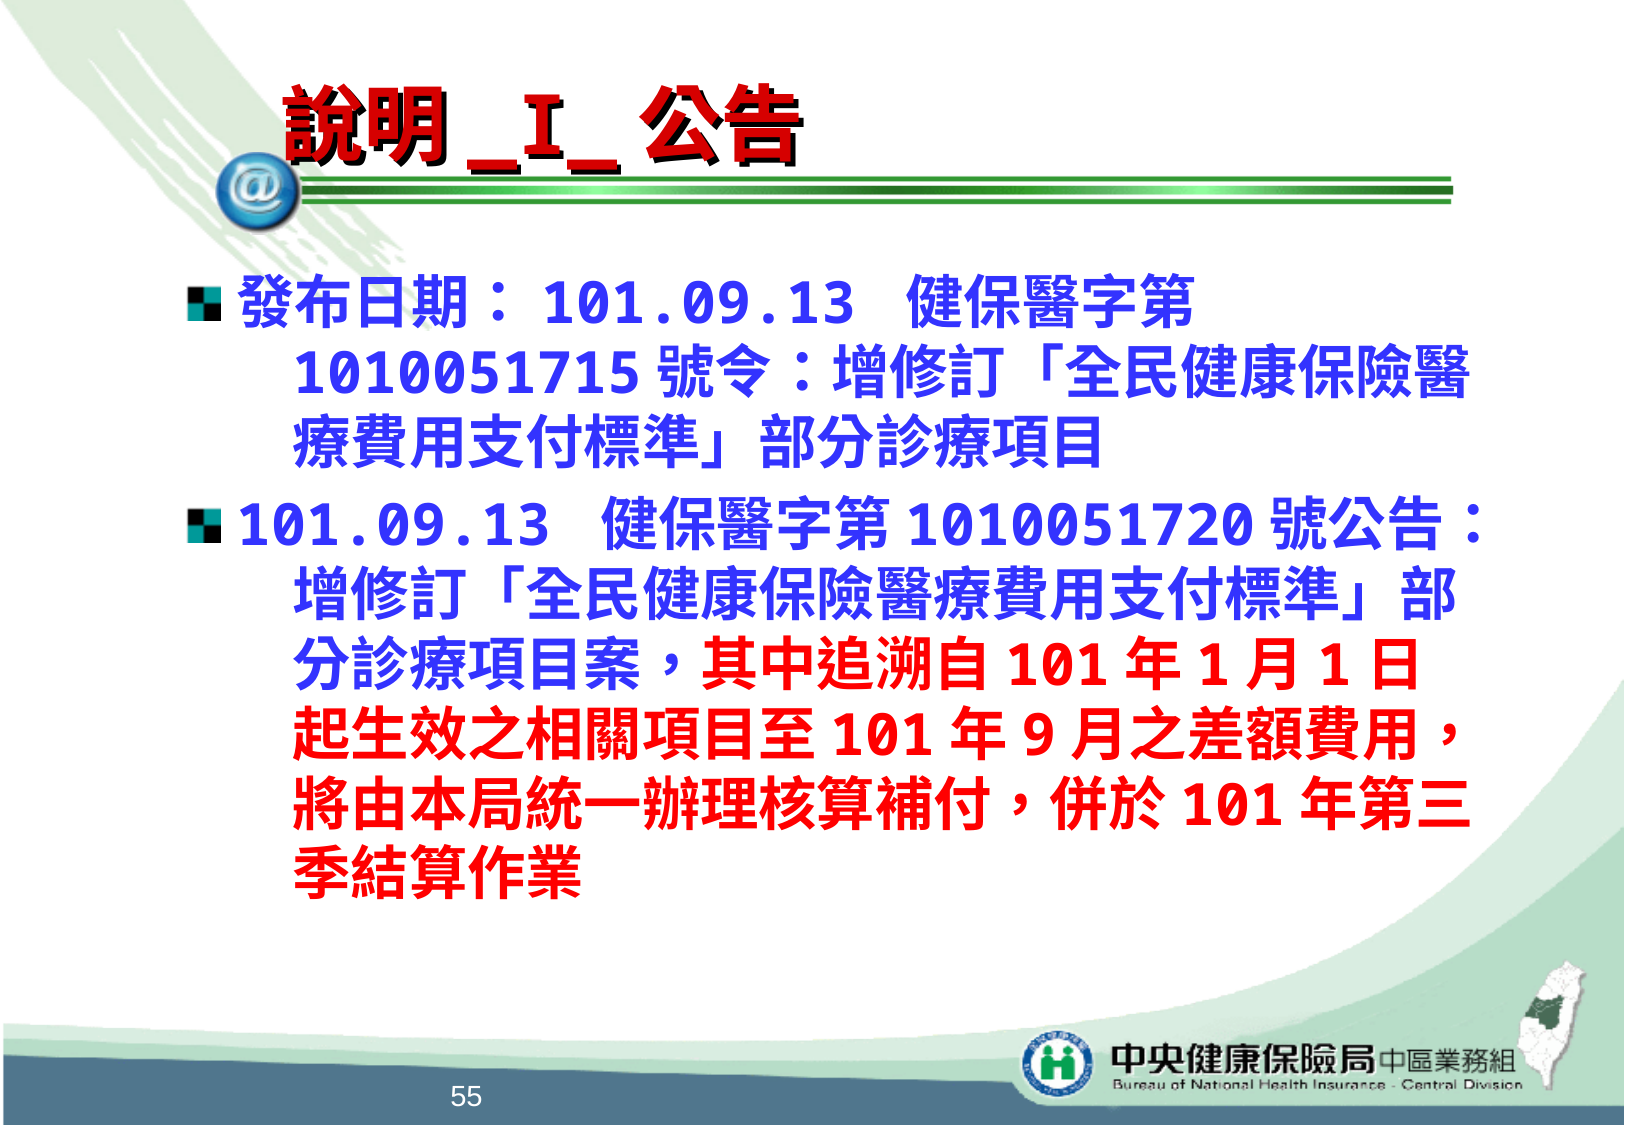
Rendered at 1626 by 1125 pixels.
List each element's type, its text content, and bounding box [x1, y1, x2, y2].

text_box [435, 1065, 815, 1125]
title 說明_I_公告 [280, 0, 1156, 172]
list 發布日期：101.09.13 健保醫字第1010051715號令：增修訂「全民健康保險醫療費用支付標準」部分診療項目 101.09.13 健保醫字第1010051720號公告：增修訂「全民健康保險醫療費用支付標準」部分診療項目案，其中追溯自101年1月1日起生效之相關項目至101年9月之差額費用，將由本局統一辦理核算補付，併於101年第三季結算作業 [165, 257, 1499, 997]
